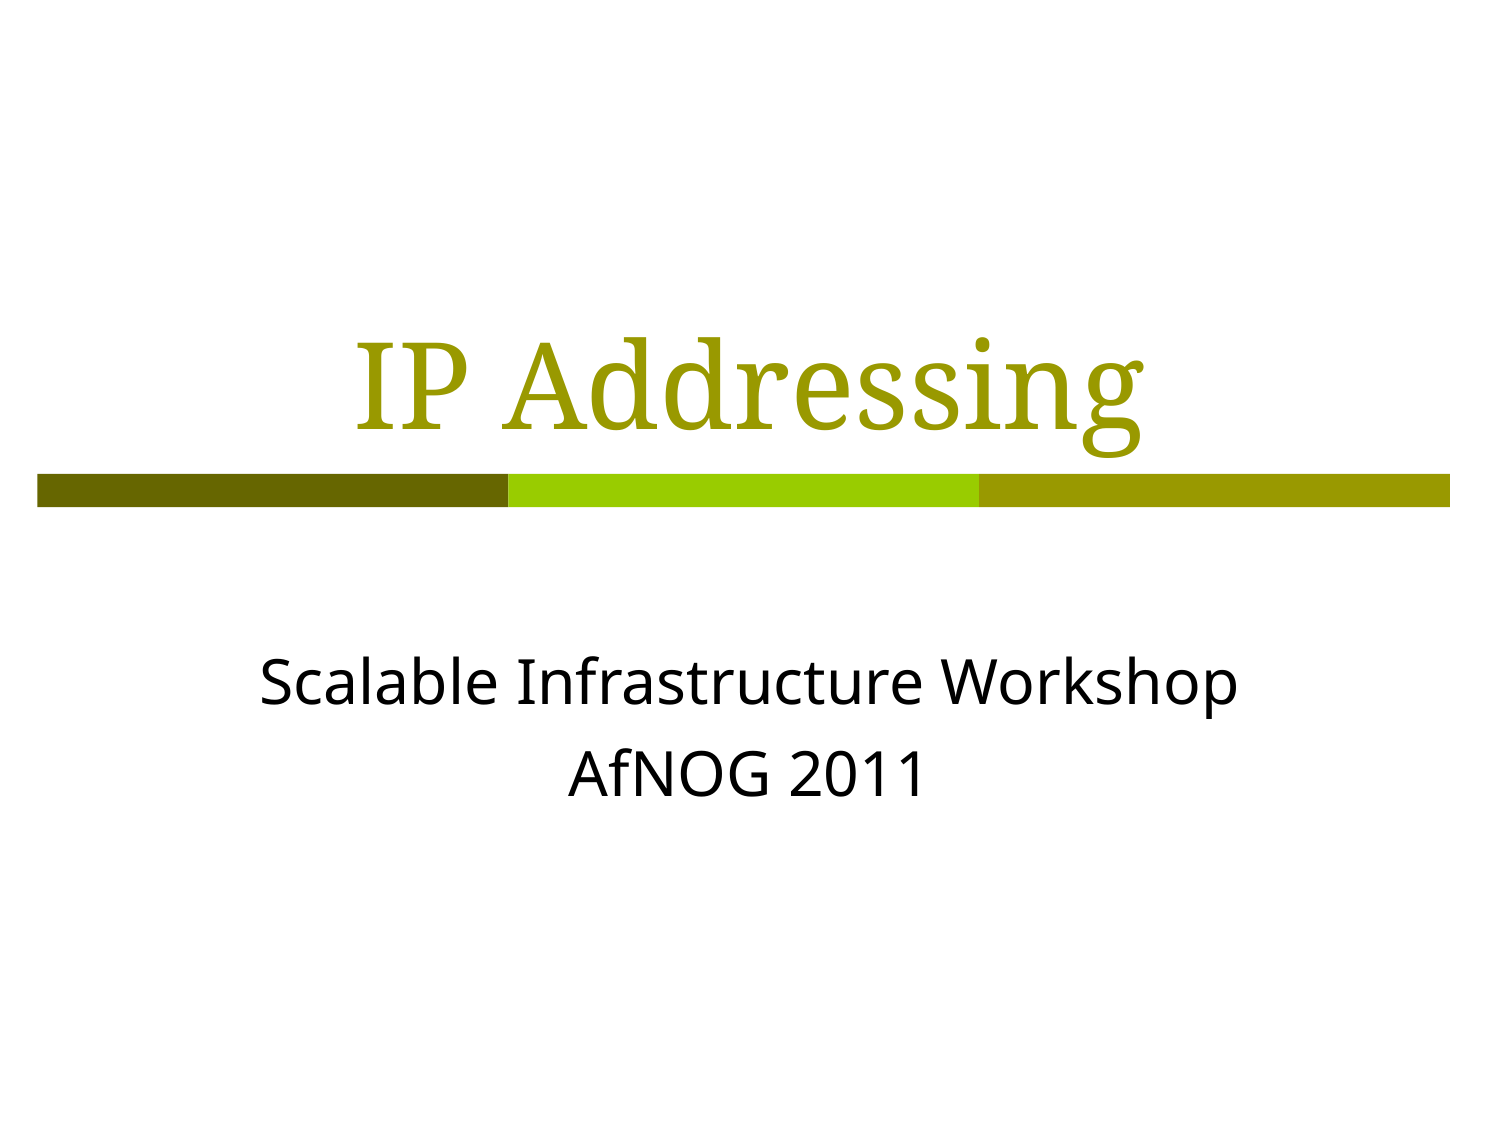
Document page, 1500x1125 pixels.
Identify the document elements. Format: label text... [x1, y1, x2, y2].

title IP Addressing [112, 112, 1388, 462]
subtitle Scalable Infrastructure Workshop AfNOG 2011 [225, 543, 1276, 907]
